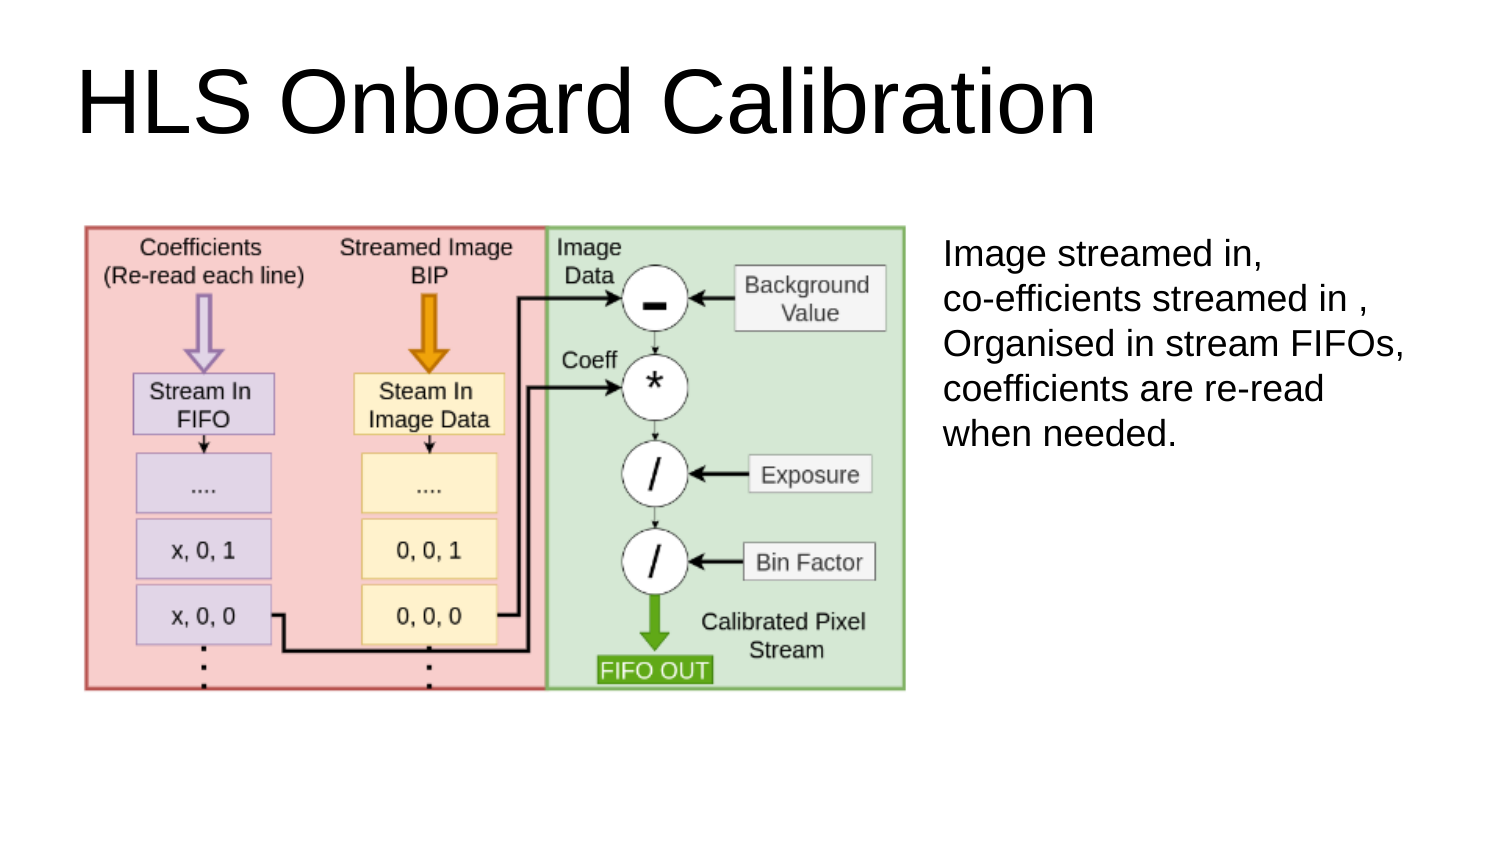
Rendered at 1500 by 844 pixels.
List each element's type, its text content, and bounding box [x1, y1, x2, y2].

picture [50, 210, 979, 712]
text_box Image streamed in, co-efficients streamed in , Organised in stream FIFOs, coefficients are re-read when needed. [927, 221, 1438, 465]
title HLS Onboard Calibration [75, 33, 1425, 175]
